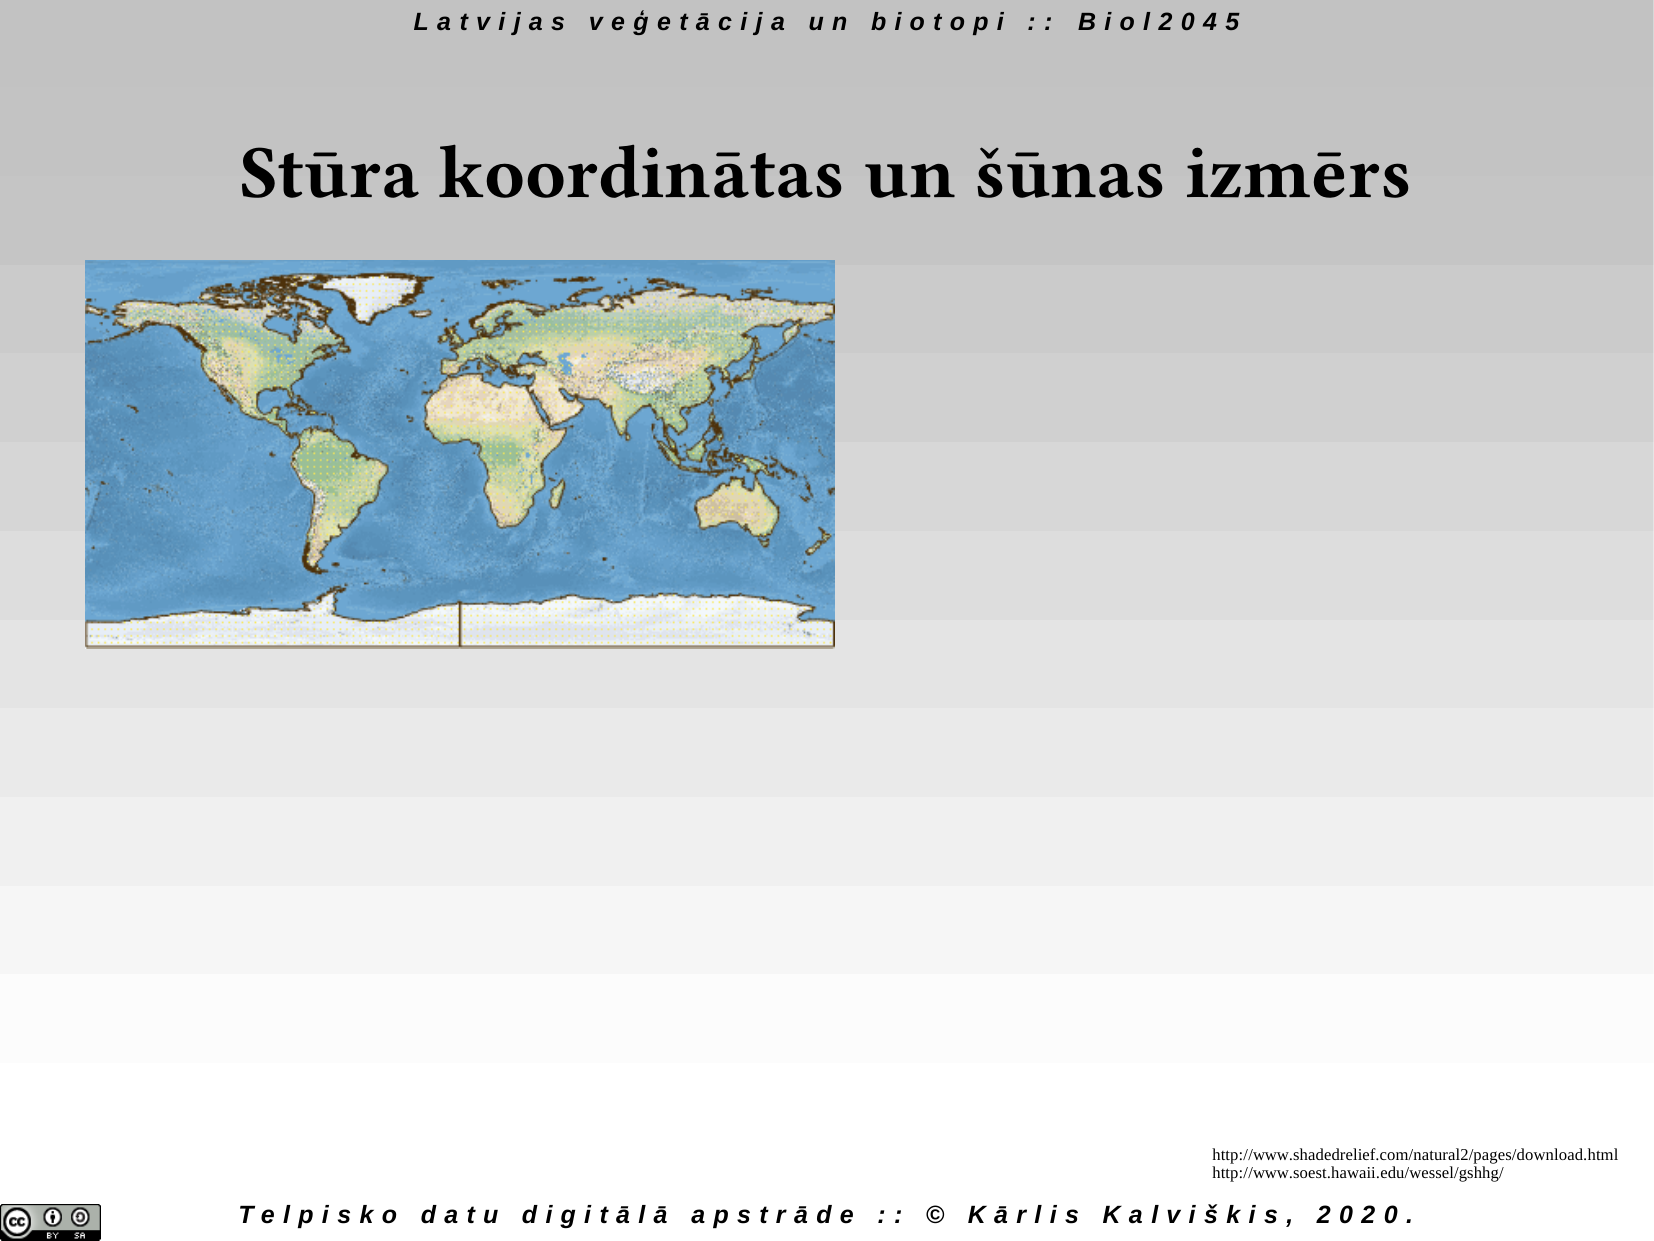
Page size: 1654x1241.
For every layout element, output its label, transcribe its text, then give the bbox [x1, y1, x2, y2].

text_box http://www.shadedrelief.com/natural2/pages/download.html http://www.soest.hawaii.edu/wessel/gshhg/ [1197, 1137, 1635, 1190]
picture [0, 0, 1654, 1241]
title Stūra koordinātas un šūnas izmērs [29, 49, 1625, 296]
